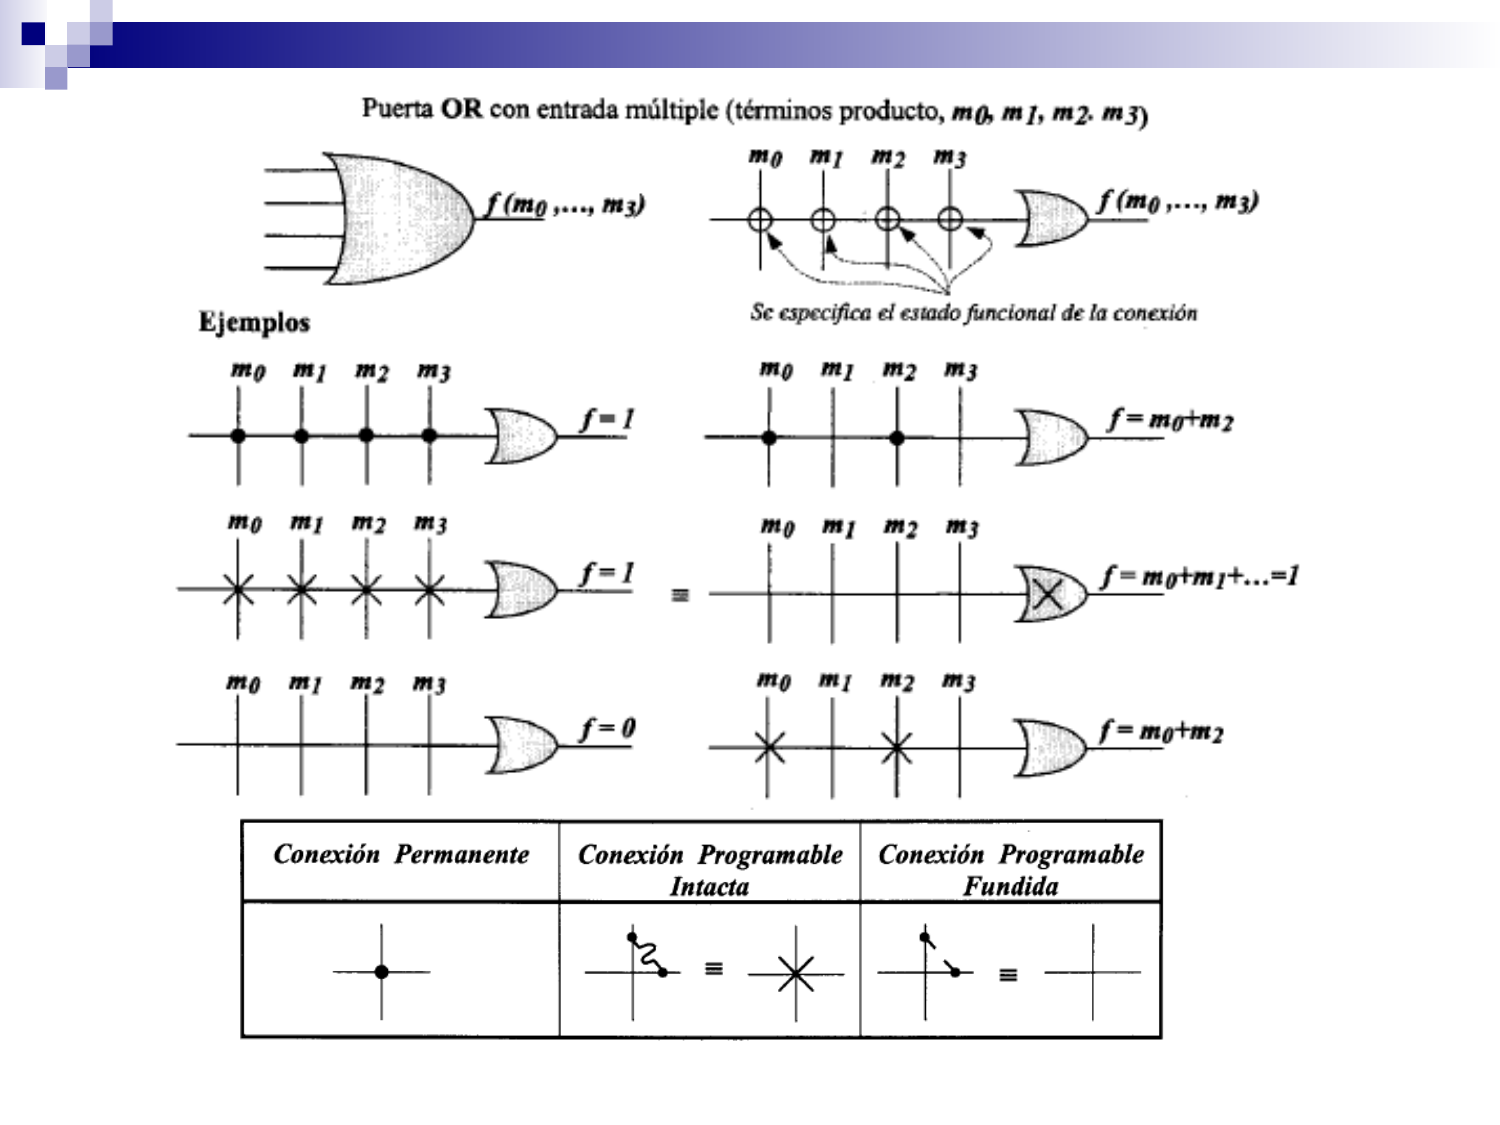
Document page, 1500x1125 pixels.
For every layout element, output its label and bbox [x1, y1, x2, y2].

picture [147, 90, 1330, 1057]
